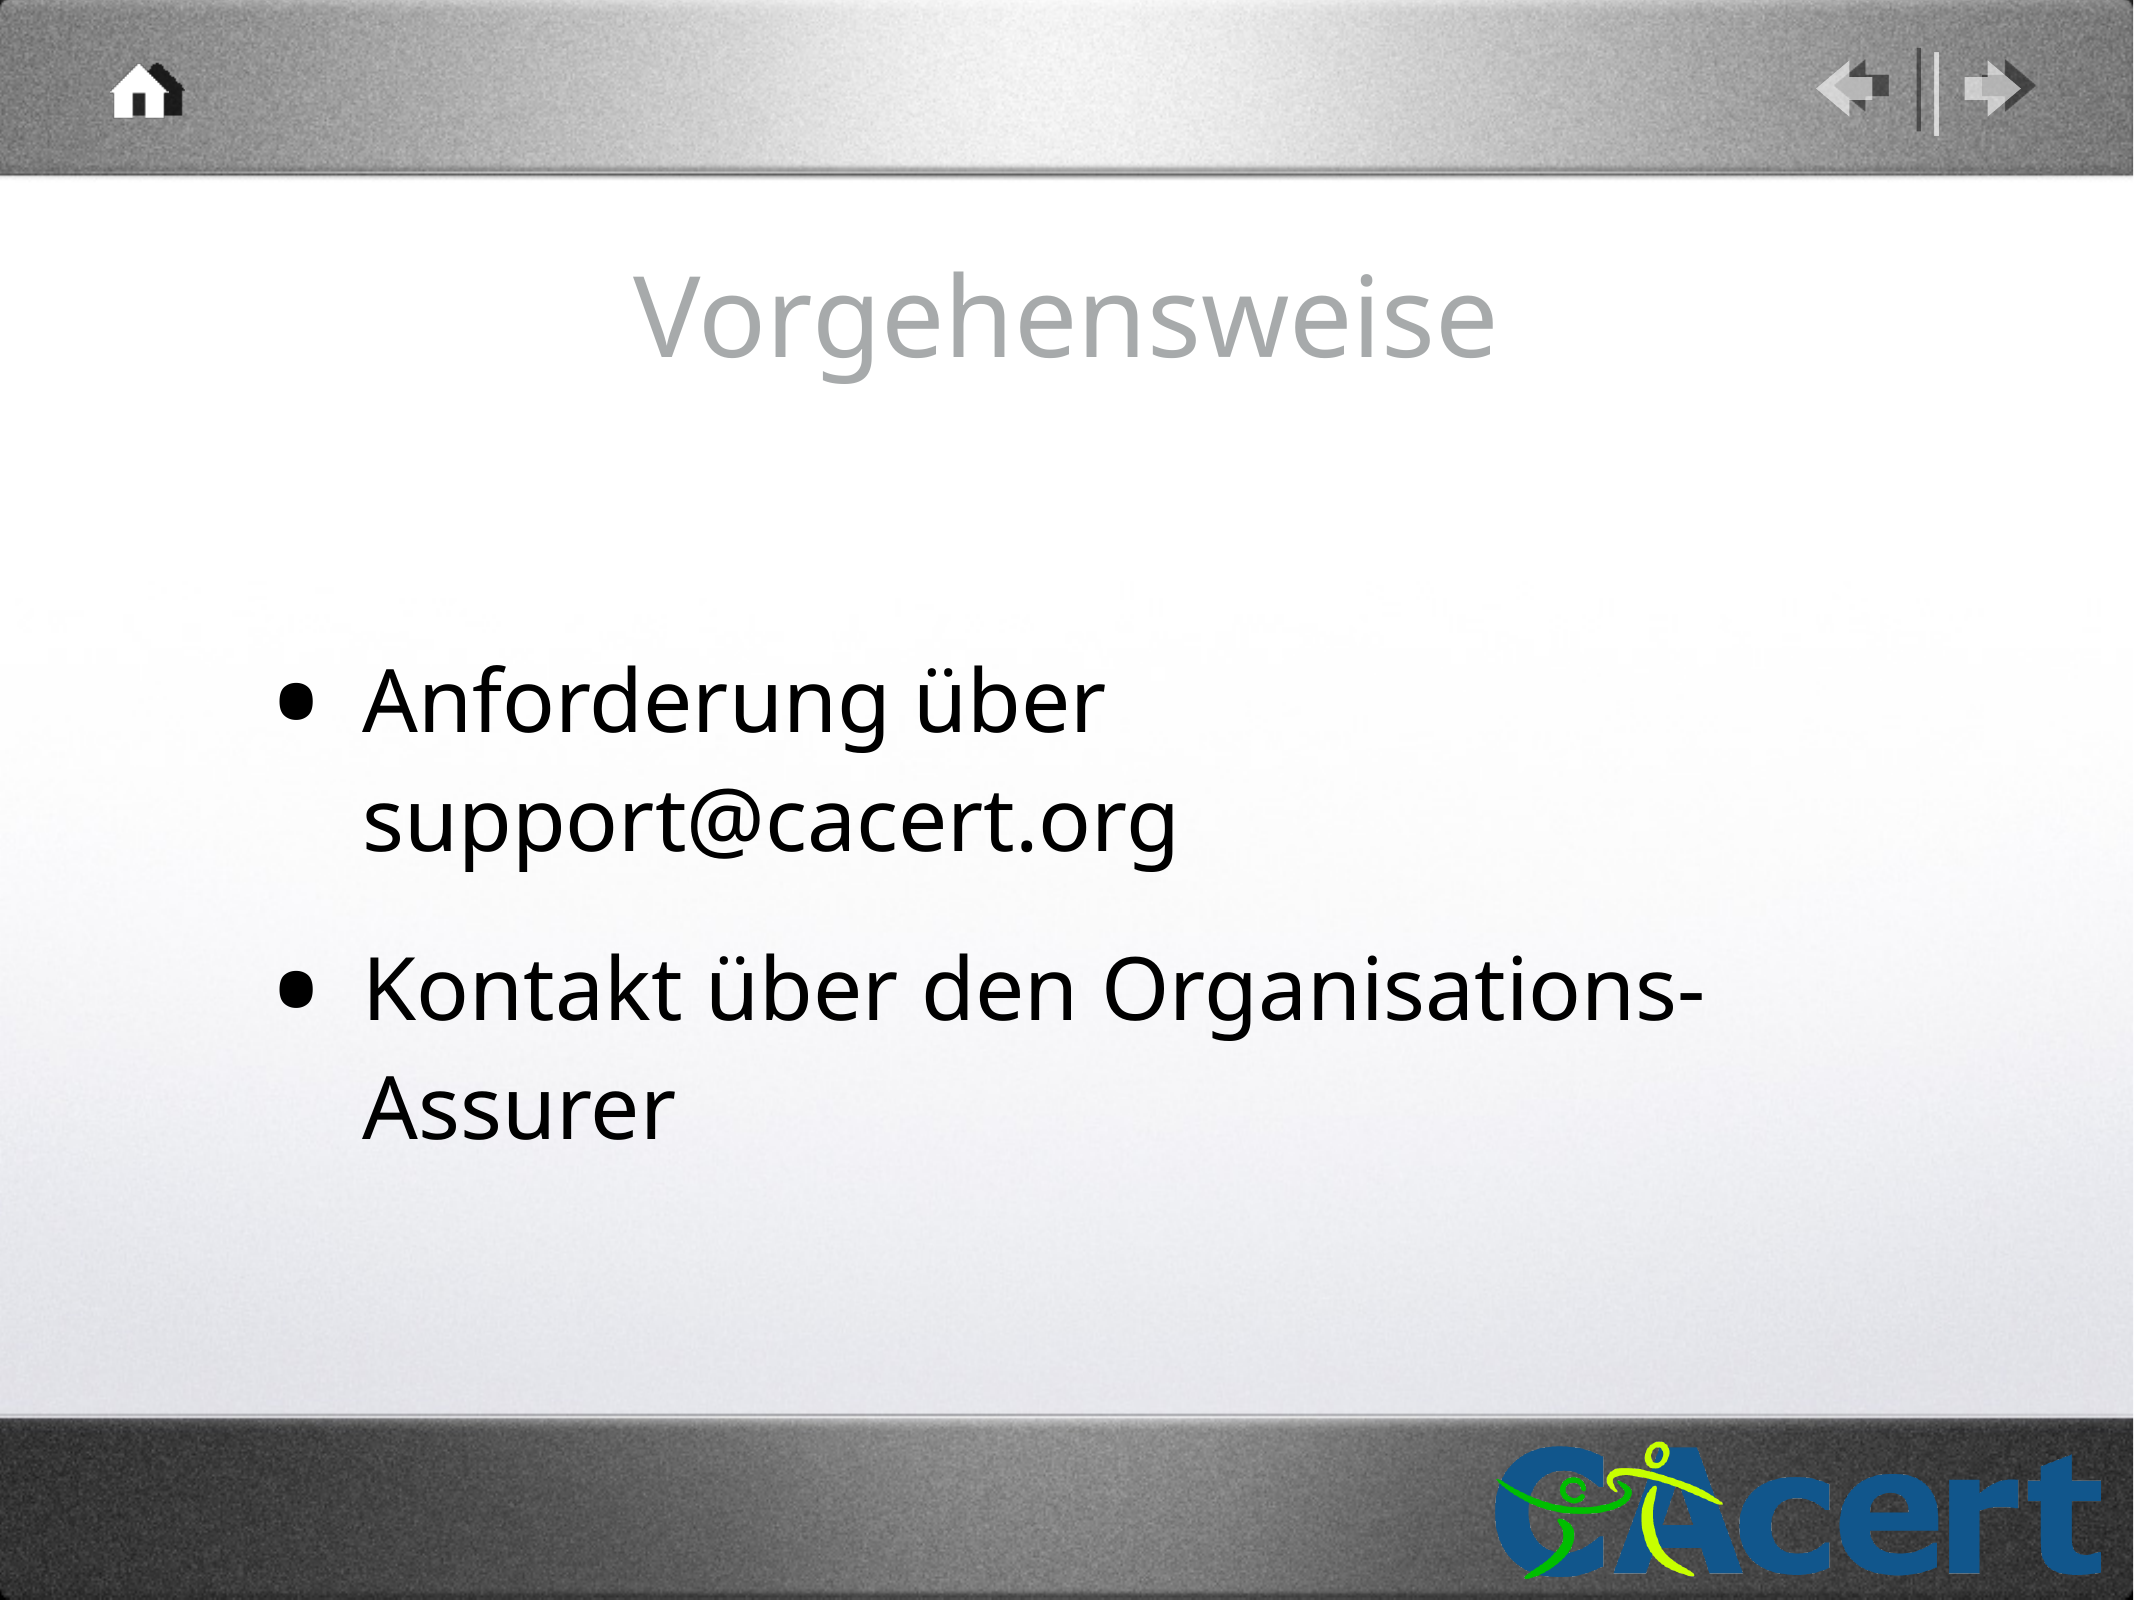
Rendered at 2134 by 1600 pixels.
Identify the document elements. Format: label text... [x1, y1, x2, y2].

list Anforderung über support@cacert.org Kontakt über den Organisations-Assurer [208, 433, 1925, 1371]
picture [0, 0, 2134, 1600]
title Vorgehensweise [208, 185, 1925, 433]
